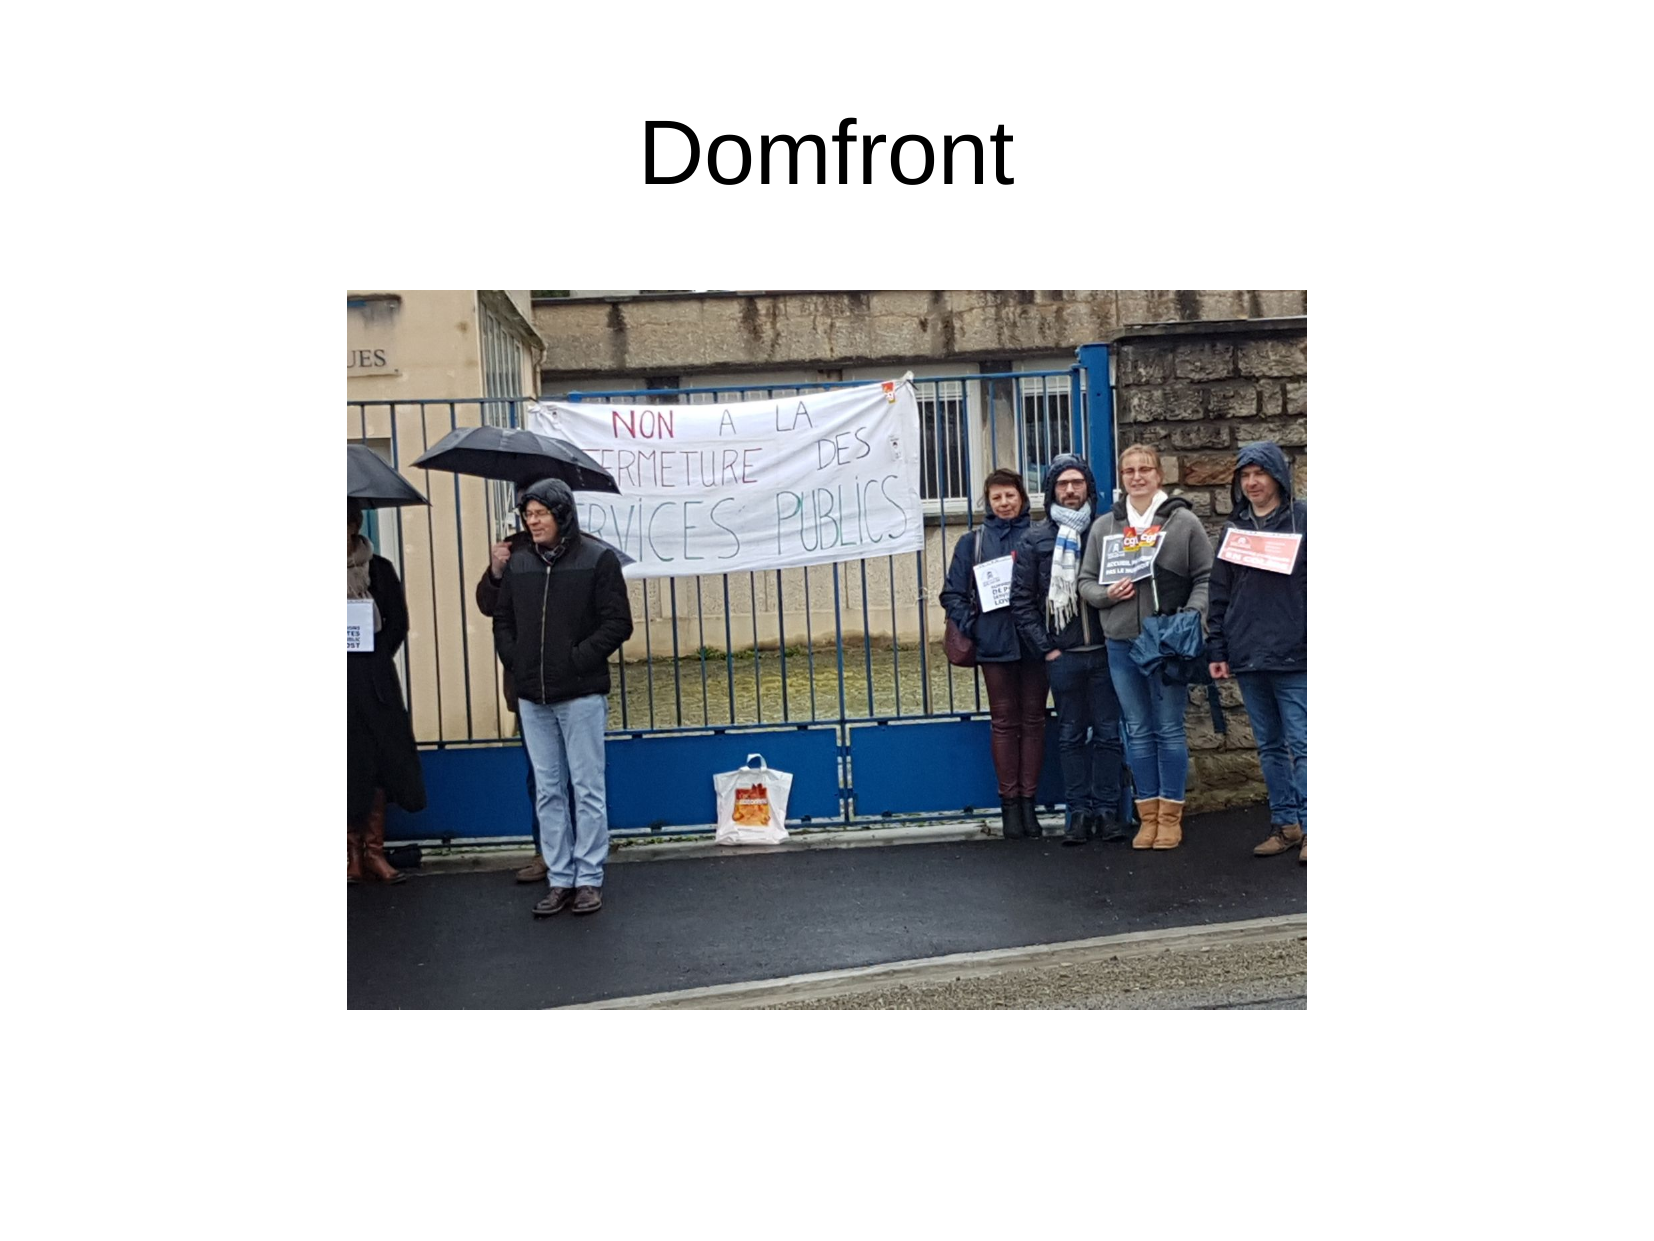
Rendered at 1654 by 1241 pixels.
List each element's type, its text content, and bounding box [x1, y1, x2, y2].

title Domfront [82, 49, 1571, 257]
picture [347, 290, 1307, 1010]
